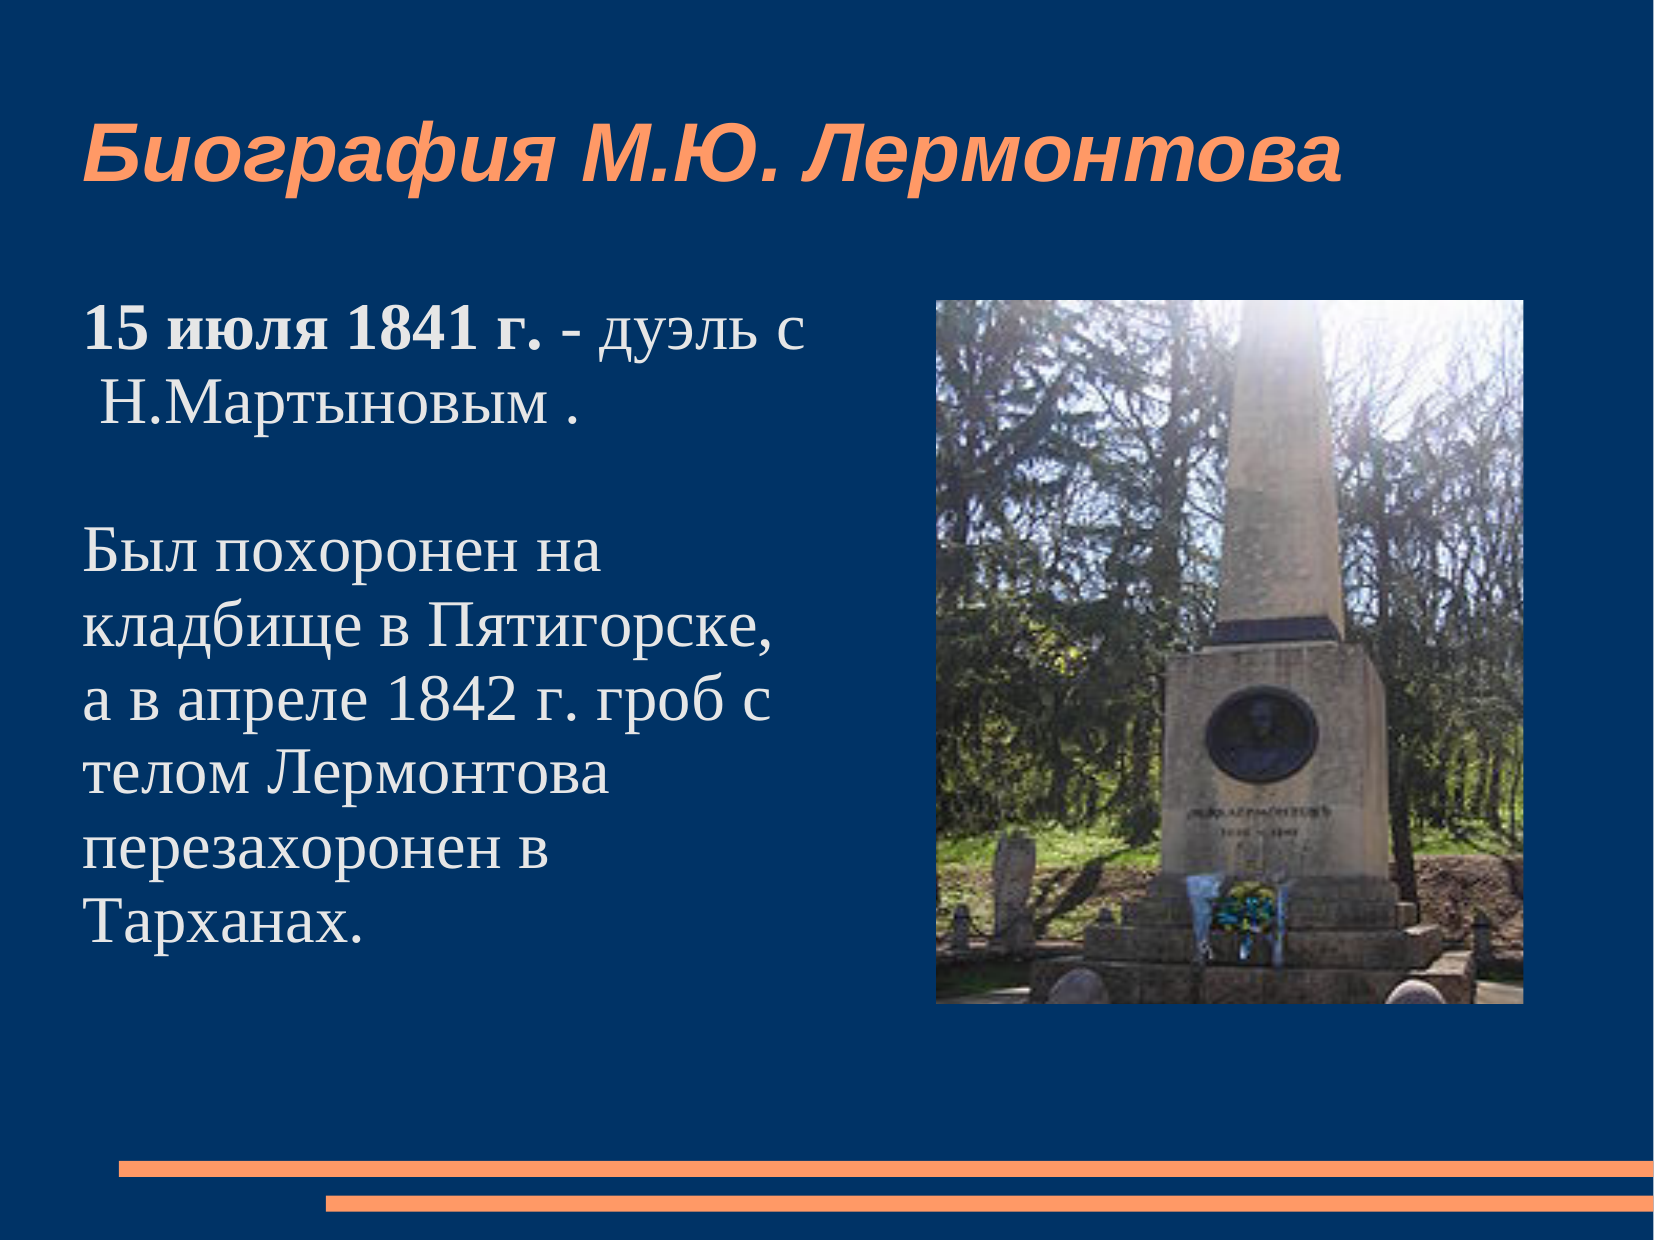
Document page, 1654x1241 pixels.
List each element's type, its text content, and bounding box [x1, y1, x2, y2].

list 15 июля 1841 г. - дуэль с Н.Мартыновым . Был похоронен на кладбище в Пятигорске, а в апреле 1842 г. гроб с телом Лермонтова перезахоронен в Тарханах. [82, 290, 809, 1094]
chart [797, 185, 1524, 1004]
title Биография М.Ю. Лермонтова [82, 56, 1571, 250]
